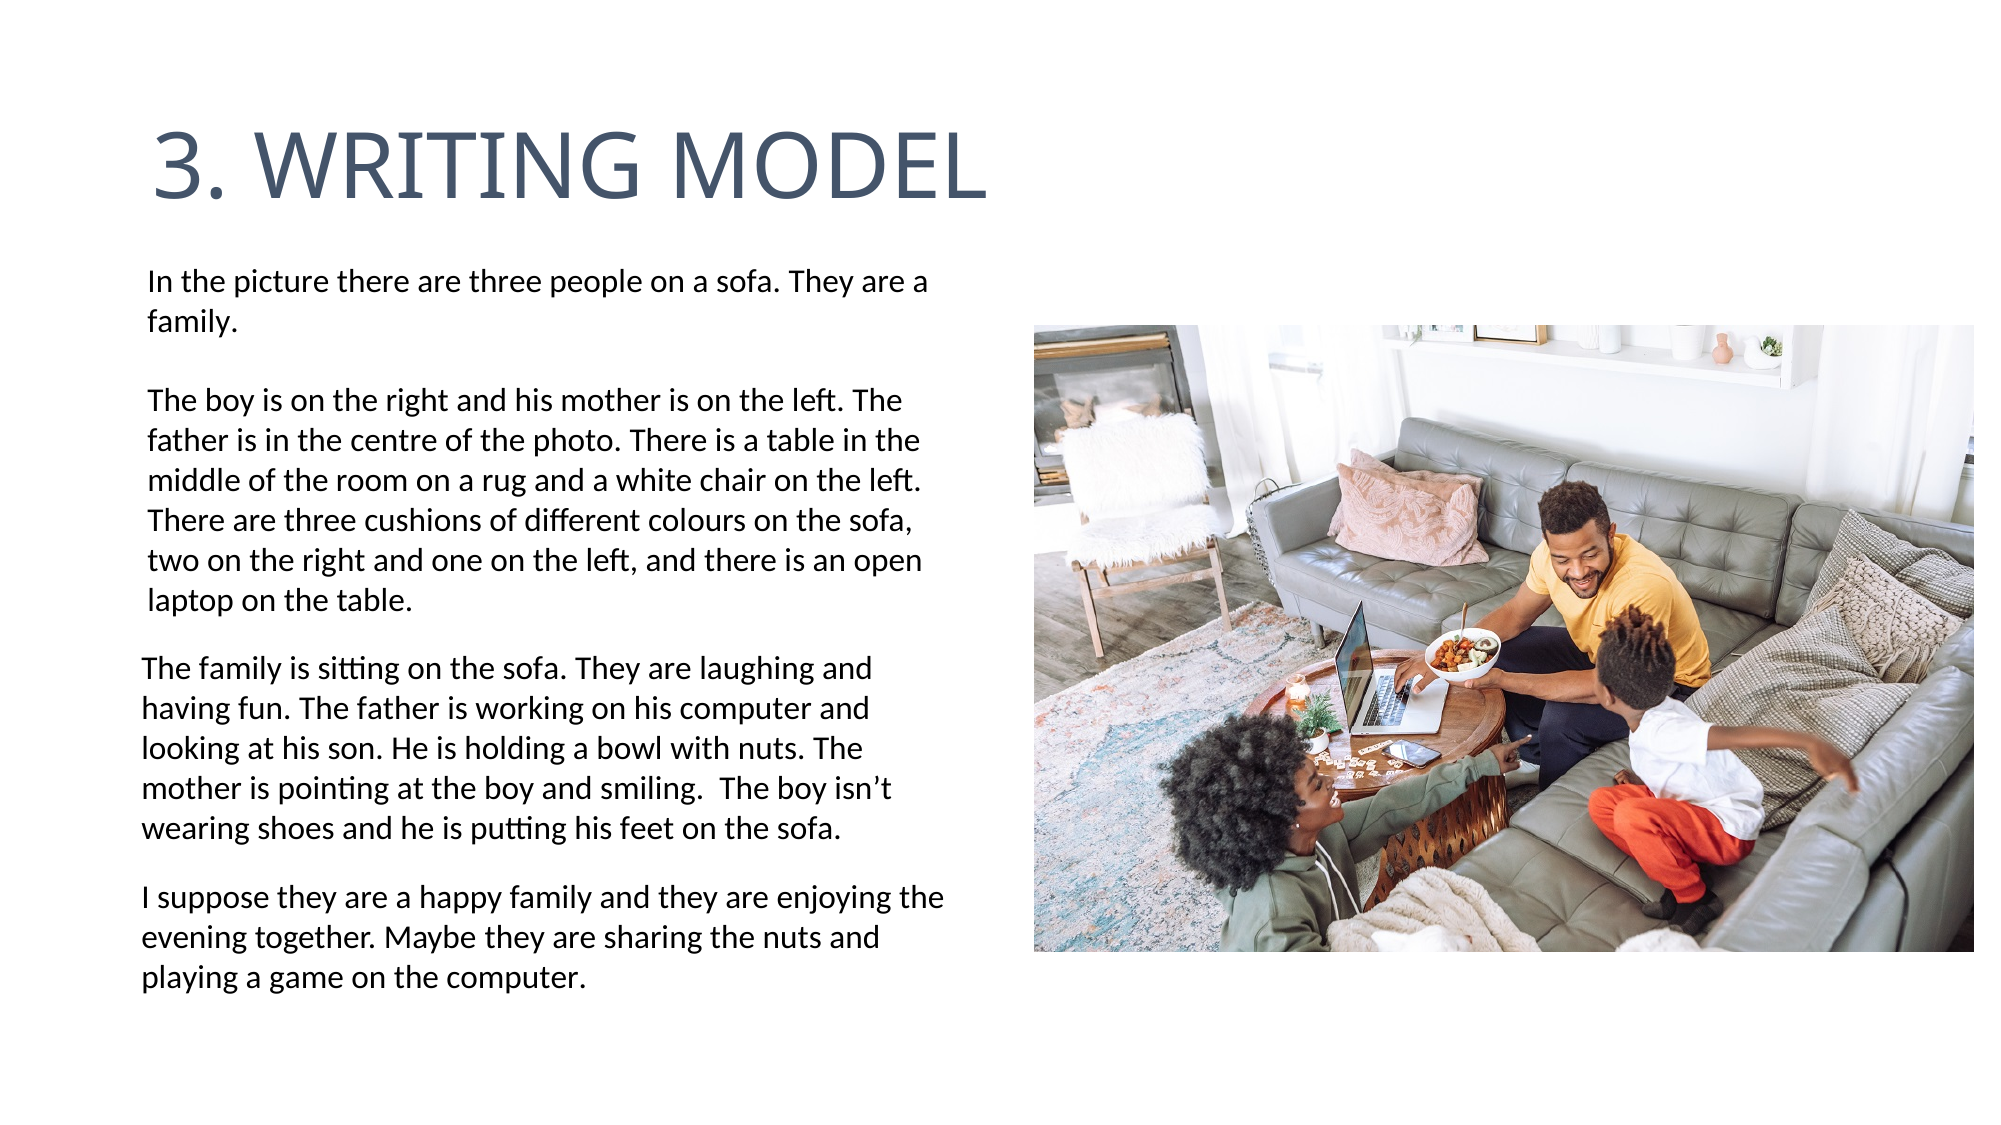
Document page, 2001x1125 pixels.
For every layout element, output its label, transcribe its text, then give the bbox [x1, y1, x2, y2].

title 3. WRITING MODEL [137, 59, 1863, 278]
text_box I suppose they are a happy family and they are enjoying the evening together. Maybe they are sharing the nuts and playing a game on the computer. [126, 868, 980, 1005]
text_box The family is sitting on the sofa. They are laughing and having fun. The father is working on his computer and looking at his son. He is holding a bowl with nuts. The mother is pointing at the boy and smiling. The boy isn’t wearing shoes and he is putting his feet on the sofa. [126, 638, 980, 856]
picture [1034, 325, 1974, 952]
text_box In the picture there are three people on a sofa. They are a family. The boy is on the right and his mother is on the left. The father is in the centre of the photo. There is a table in the middle of the room on a rug and a white chair on the left. There are three cushions of different colours on the sofa, two on the right and one on the left, and there is an open laptop on the table. [132, 251, 980, 638]
